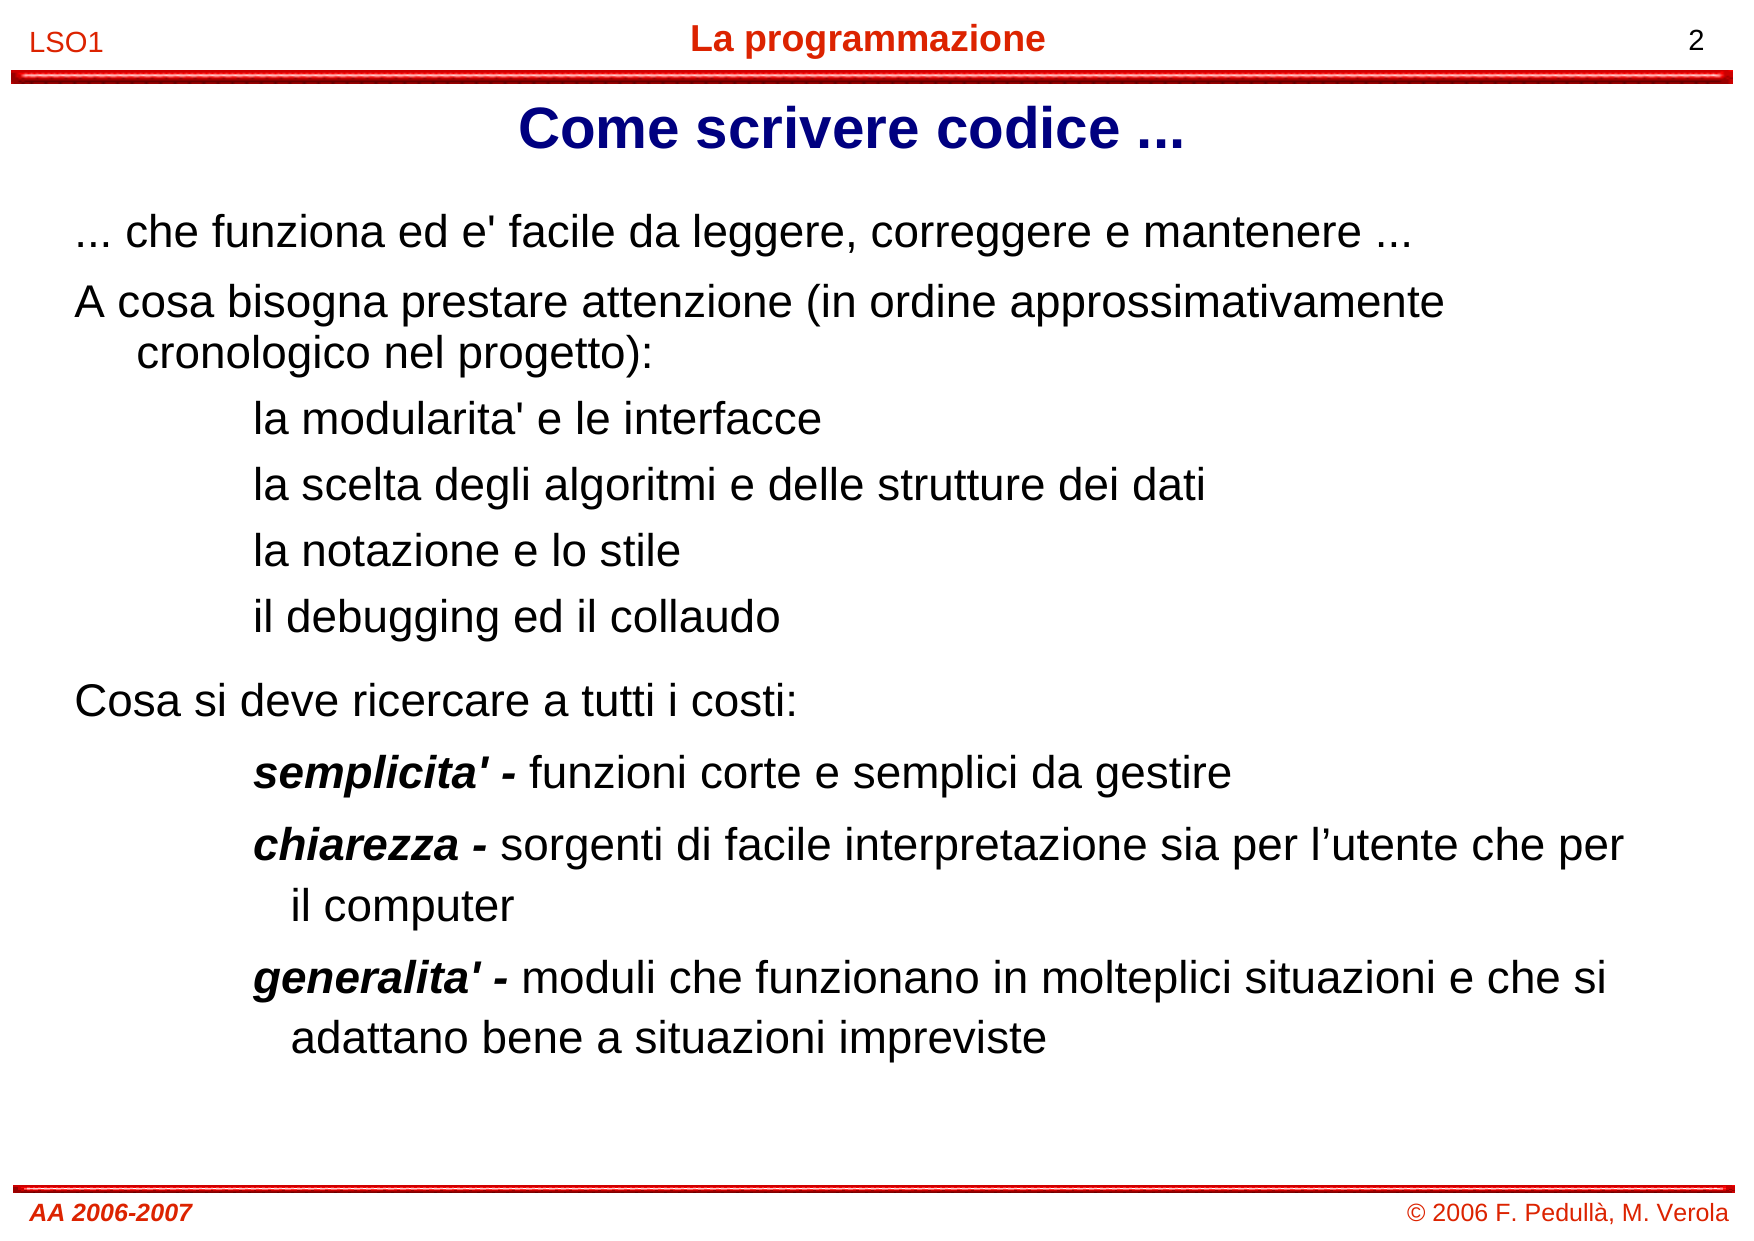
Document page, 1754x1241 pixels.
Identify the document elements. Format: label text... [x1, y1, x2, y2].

list ... che funziona ed e' facile da leggere, correggere e mantenere ... A cosa bisogna prestare attenzione (in ordine approssimativamente cronologico nel progetto): la modularita' e le interfacce la scelta degli algoritmi e delle strutture dei dati la notazione e lo stile il debugging ed il collaudo Cosa si deve ricercare a tutti i costi: semplicita' - funzioni corte e semplici da gestire chiarezza - sorgenti di facile interpretazione sia per l’utente che per il computer generalita' - moduli che funzionano in molteplici situazioni e che si adattano bene a situazioni impreviste [65, 206, 1657, 1169]
picture [11, 70, 1733, 84]
picture [13, 1185, 1735, 1193]
text_box Come scrivere codice ... [380, 92, 1324, 181]
